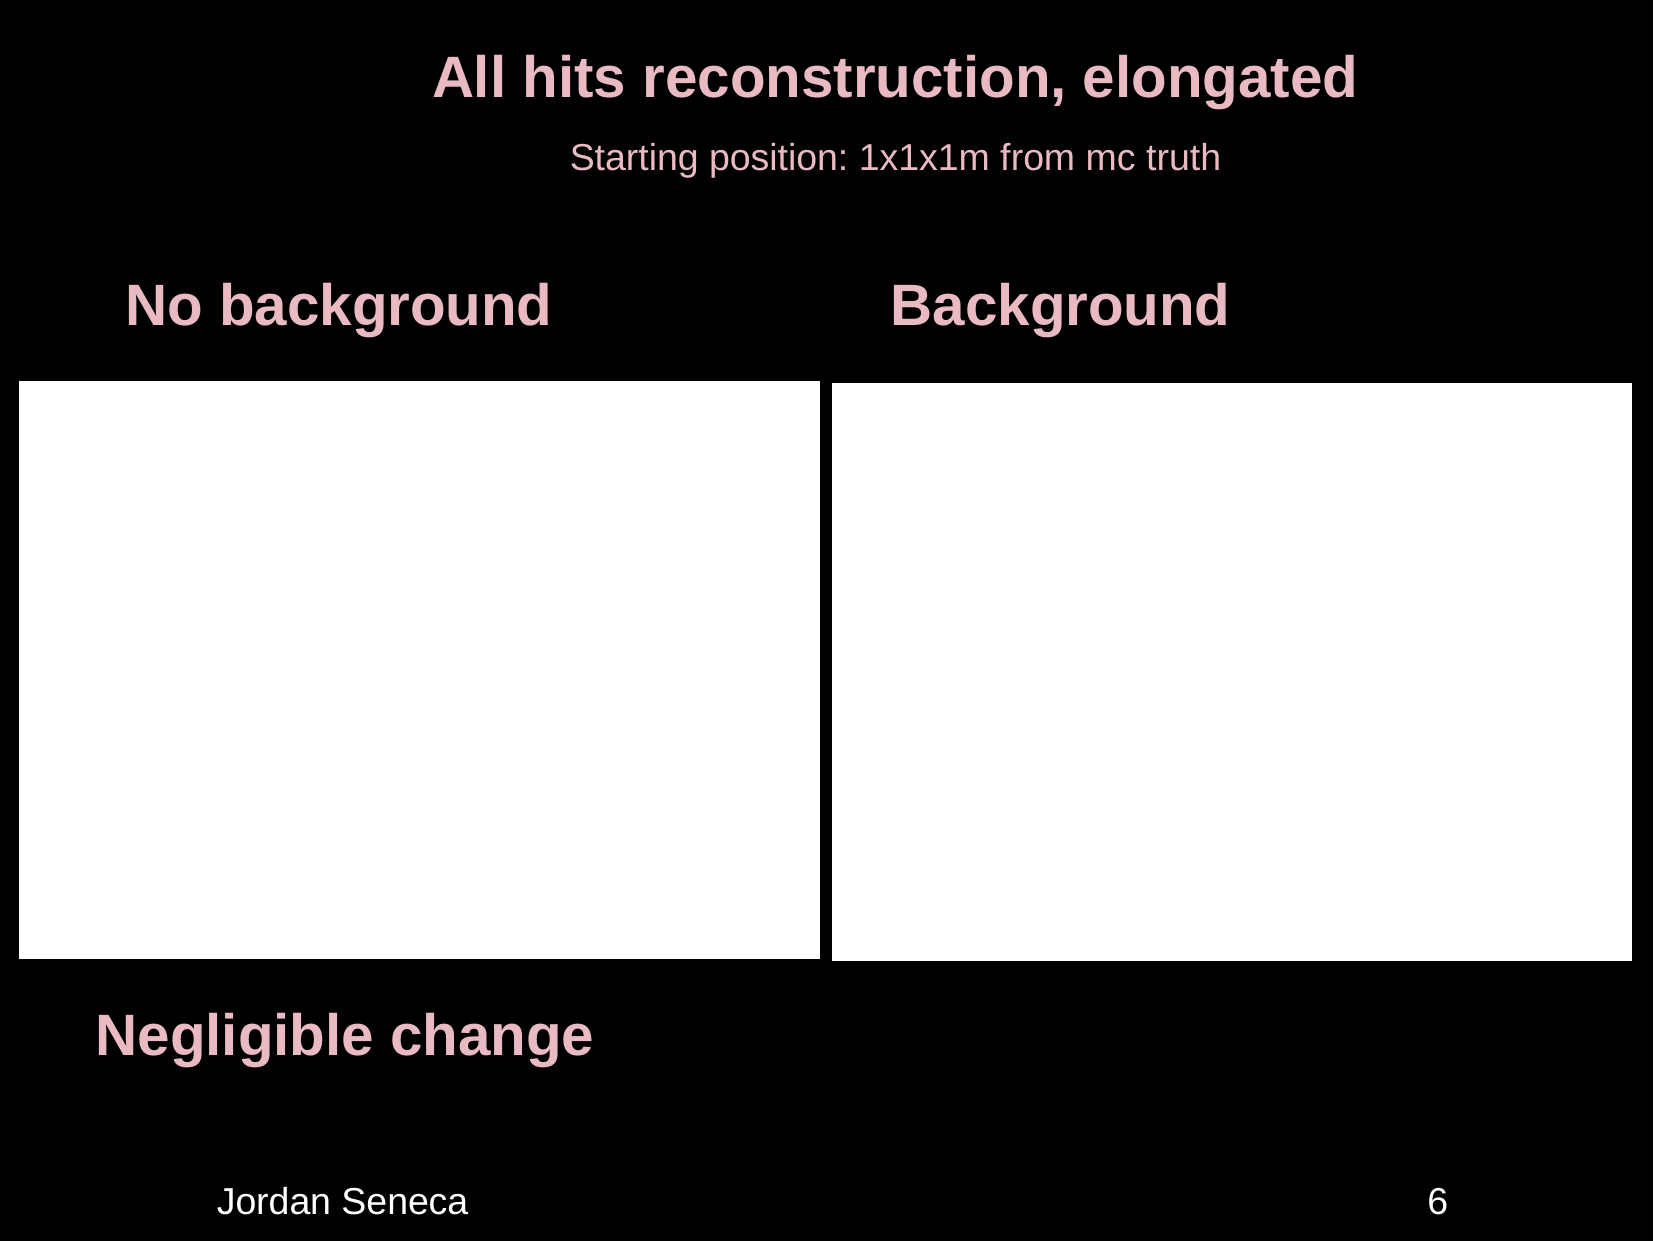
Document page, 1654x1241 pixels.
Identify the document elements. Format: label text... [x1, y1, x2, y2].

picture [19, 380, 820, 960]
text_box All hits reconstruction, elongated Starting position: 1x1x1m from mc truth [270, 31, 1486, 186]
text_box Negligible change [45, 990, 1606, 1075]
text_box Background [840, 260, 1654, 346]
picture [831, 382, 1632, 961]
text_box No background [75, 260, 840, 346]
